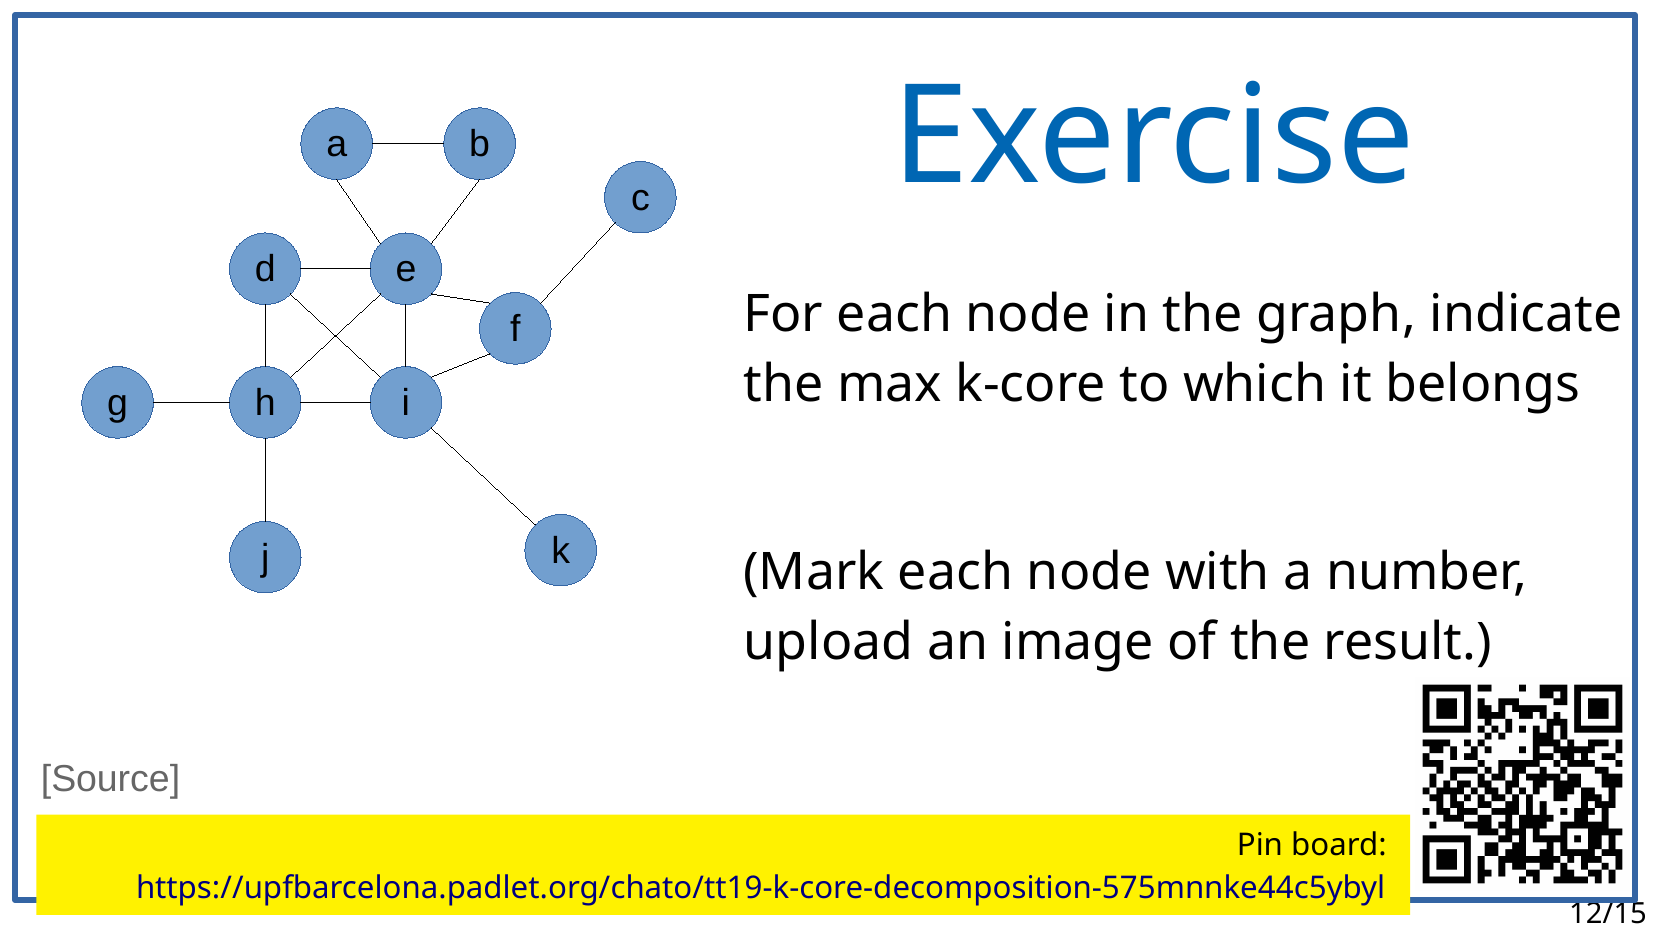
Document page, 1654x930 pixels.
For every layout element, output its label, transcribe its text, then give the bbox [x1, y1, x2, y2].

text_box k [524, 514, 597, 586]
text_box [Source] [18, 750, 196, 807]
text_box d [229, 232, 301, 305]
picture [1415, 677, 1630, 891]
text_box h [229, 366, 301, 439]
text_box b [443, 107, 516, 180]
text_box g [81, 366, 154, 439]
list For each node in the graph, indicate the max k-core to which it belongs (Mark each node with a number, upload an image of the result.) [743, 275, 1629, 705]
text_box a [300, 107, 373, 180]
text_box Pin board: https://upfbarcelona.padlet.org/chato/tt19-k-core-decomposition-575mnnke44c5ybyl [36, 814, 1411, 885]
title Exercise [821, 32, 1486, 227]
text_box i [370, 366, 442, 439]
text_box c [604, 161, 677, 233]
text_box j [229, 521, 302, 593]
text_box e [370, 232, 442, 305]
text_box f [479, 292, 552, 365]
